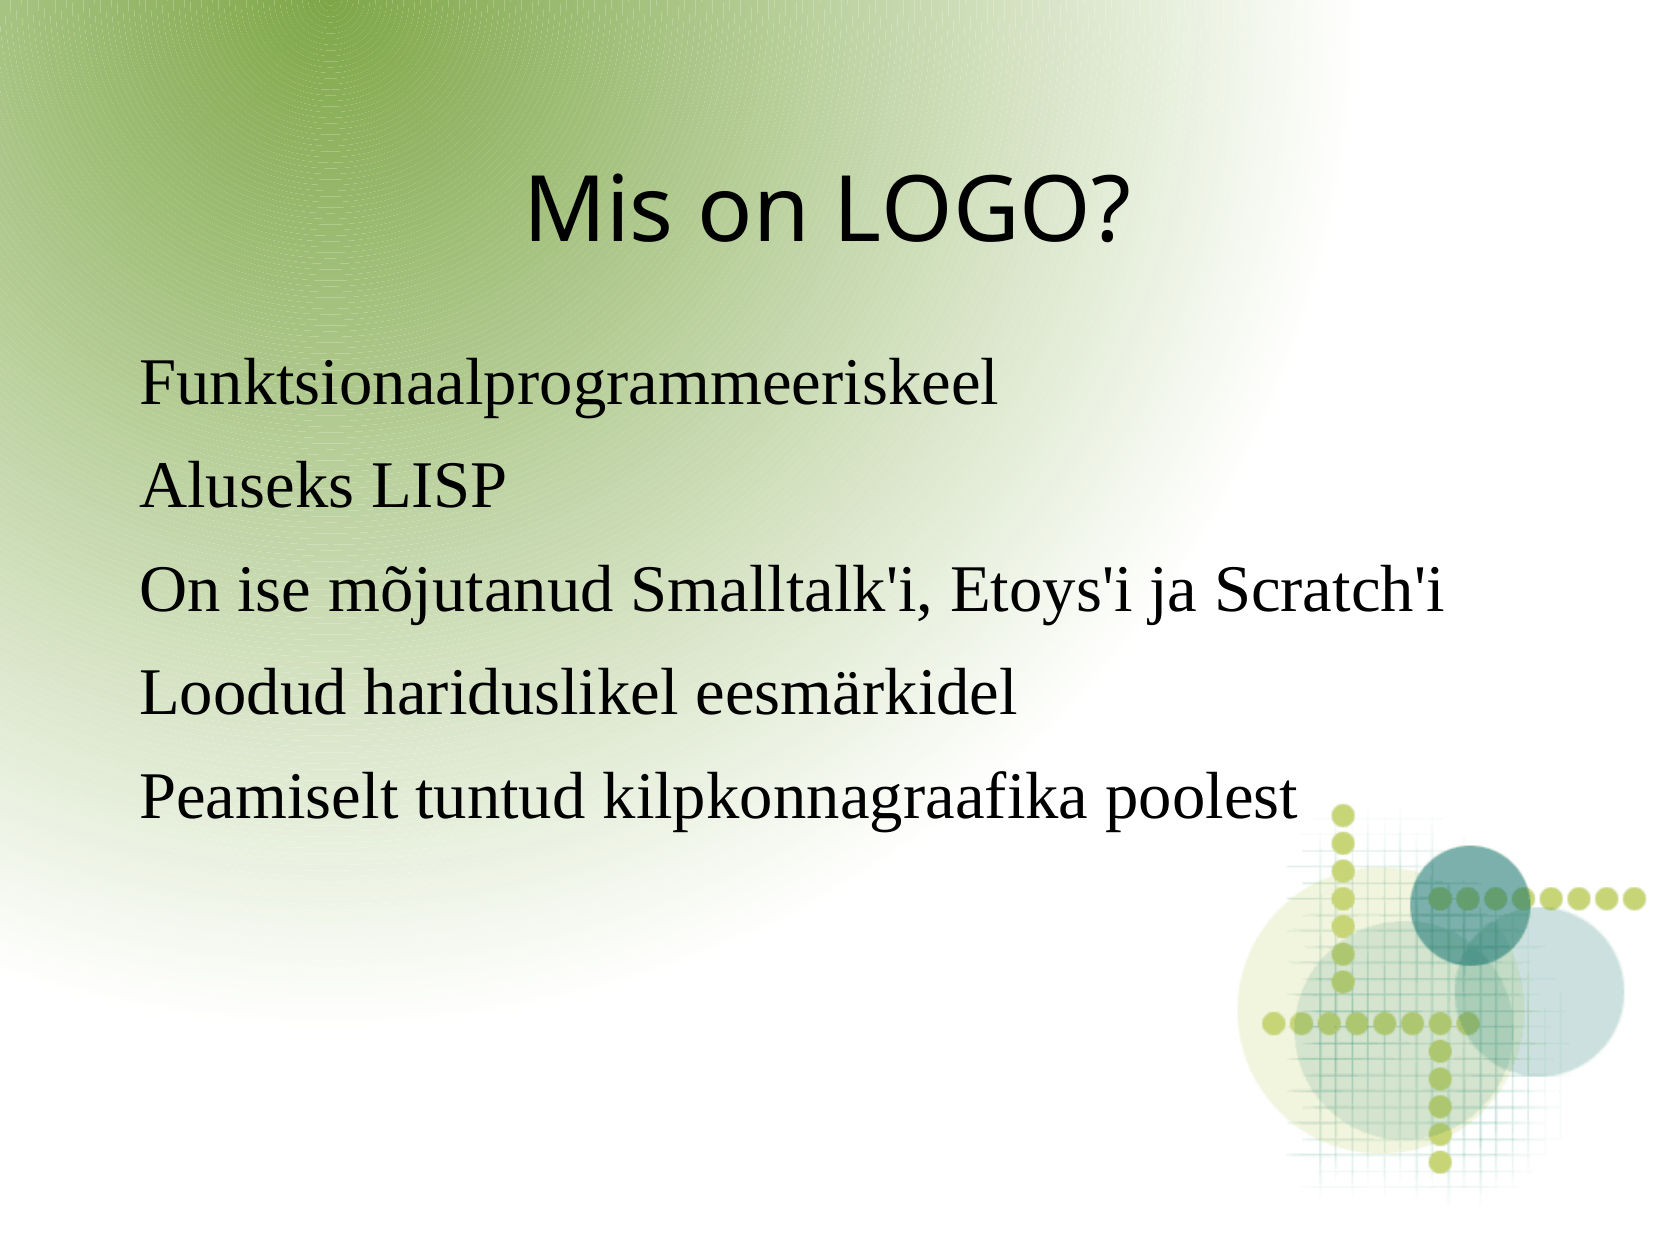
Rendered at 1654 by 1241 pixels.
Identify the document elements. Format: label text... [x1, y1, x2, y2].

picture [1224, 792, 1654, 1211]
list Funktsionaalprogrammeeriskeel Aluseks LISP On ise mõjutanud Smalltalk'i, Etoys'i ja Scratch'i Loodud hariduslikel eesmärkidel Peamiselt tuntud kilpkonnagraafika poolest [121, 344, 1534, 1127]
title Mis on LOGO? [121, 102, 1534, 311]
